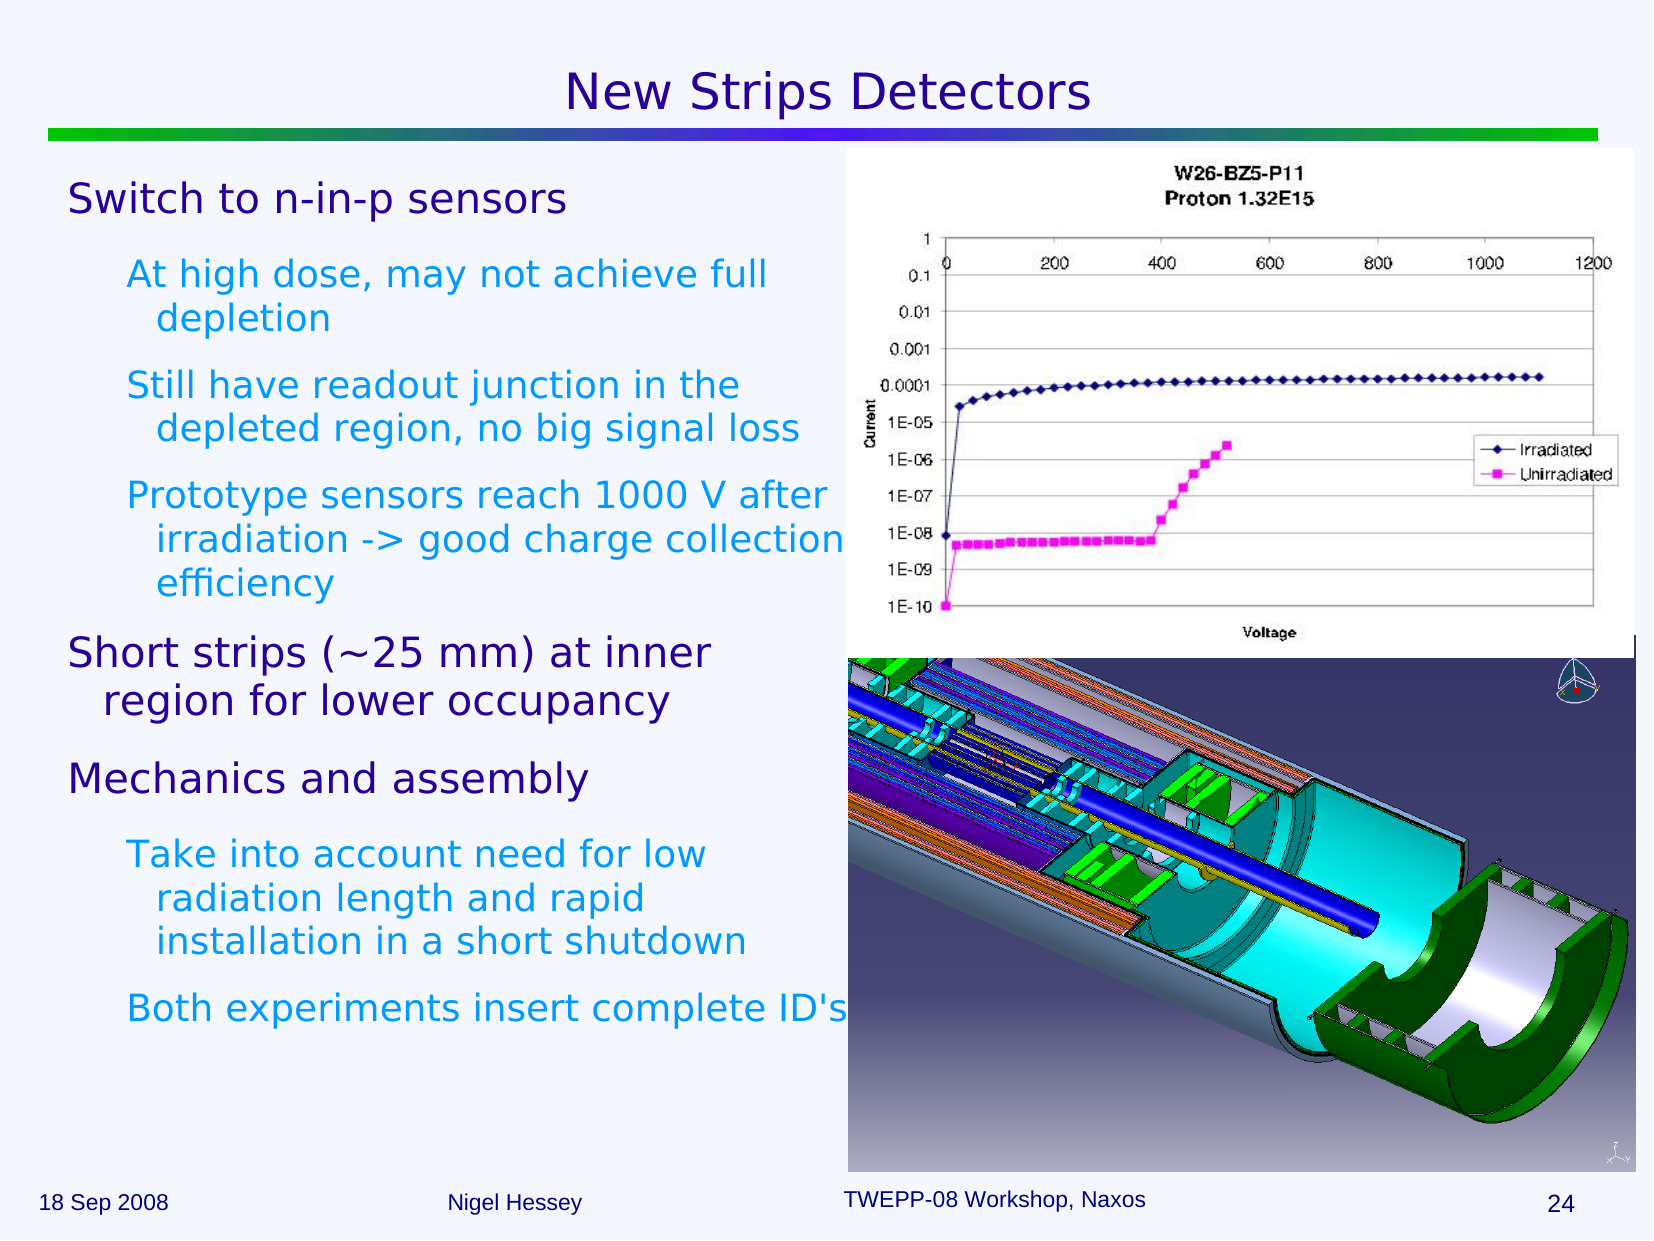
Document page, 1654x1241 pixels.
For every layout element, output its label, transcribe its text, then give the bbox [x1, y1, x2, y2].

picture [1563, 128, 1598, 141]
list Switch to n-in-p sensors At high dose, may not achieve full depletion Still have readout junction in the depleted region, no big signal loss Prototype sensors reach 1000 V after irradiation -> good charge collection efficiency Short strips (~25 mm) at inner region for lower occupancy Mechanics and assembly Take into account need for low radiation length and rapid installation in a short shutdown Both experiments insert complete ID's [49, 174, 848, 1127]
picture [845, 148, 1636, 1172]
picture [48, 128, 95, 141]
title New Strips Detectors [95, 37, 1563, 146]
